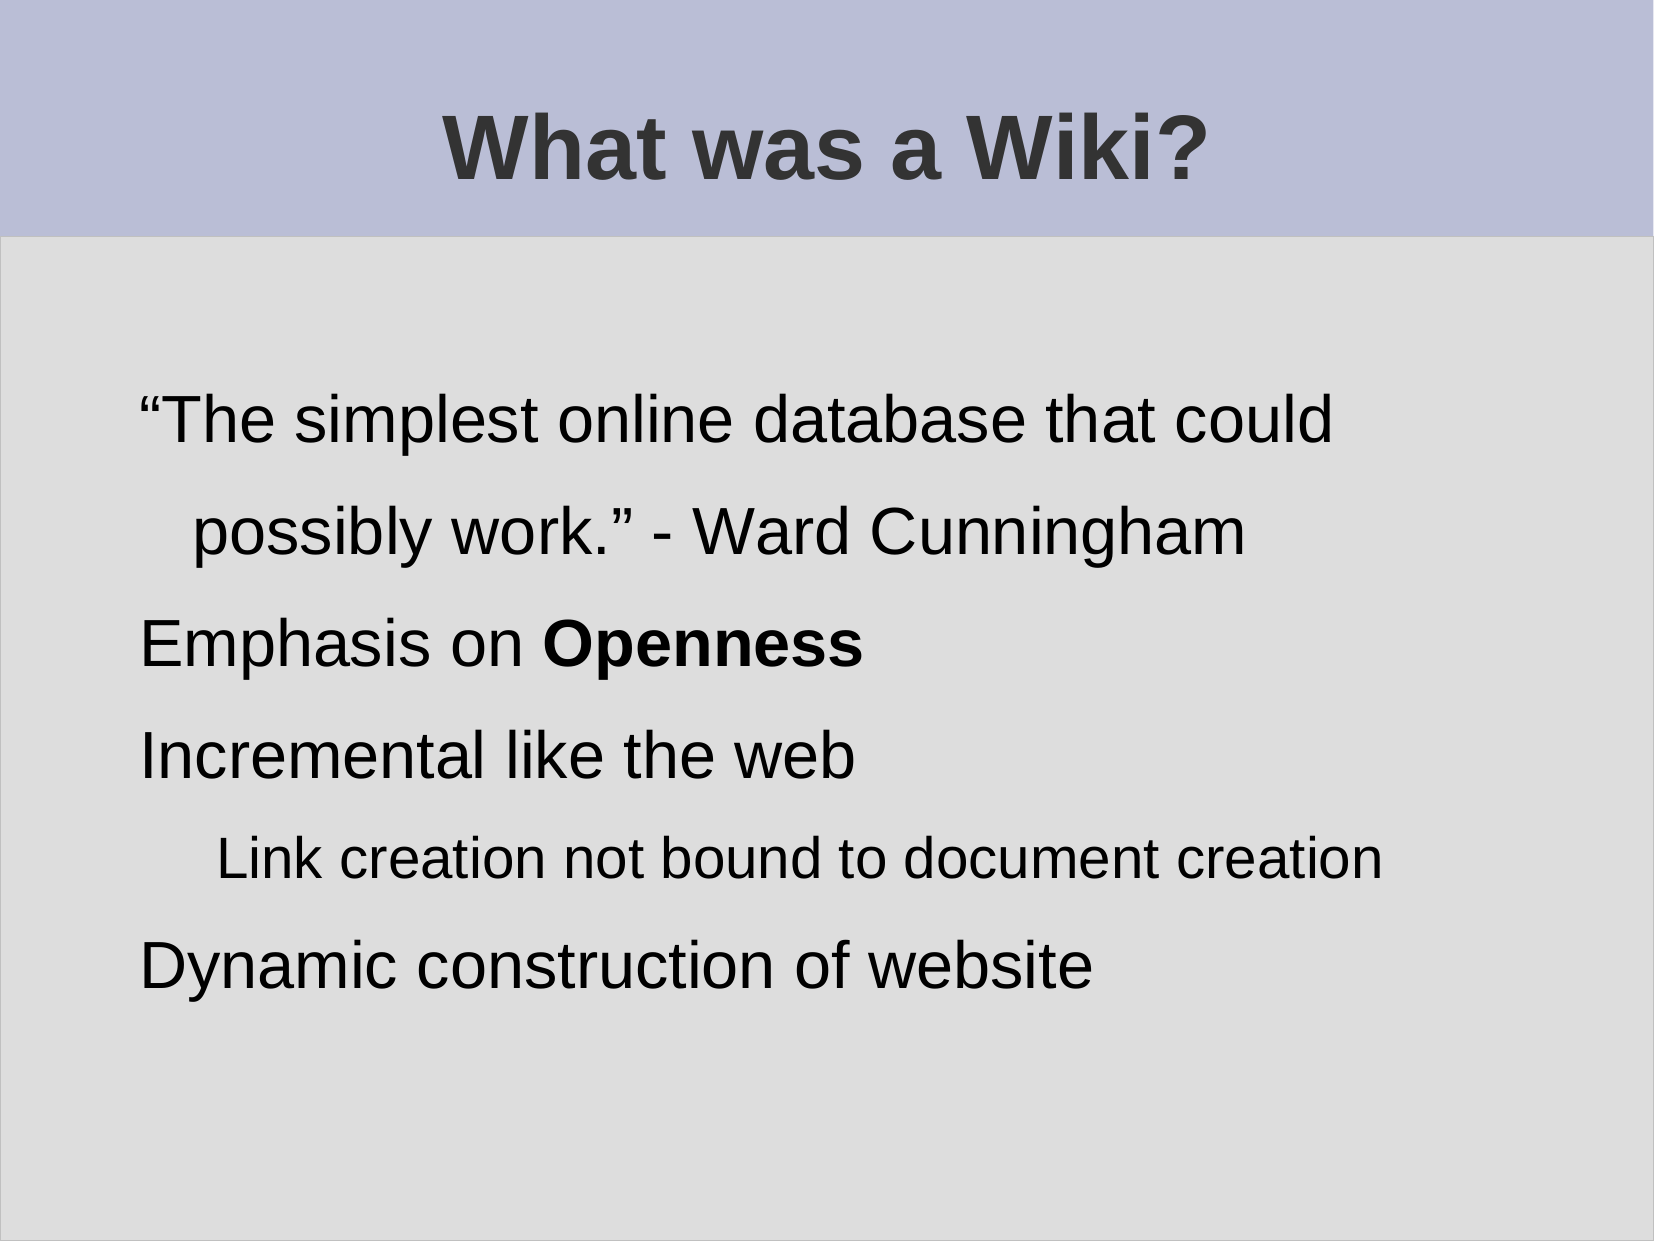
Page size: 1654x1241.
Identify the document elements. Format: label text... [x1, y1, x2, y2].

list “The simplest online database that could possibly work.” - Ward Cunningham Emphasis on Openness Incremental like the web Link creation not bound to document creation Dynamic construction of website [121, 344, 1534, 1127]
title What was a Wiki? [121, 43, 1534, 251]
